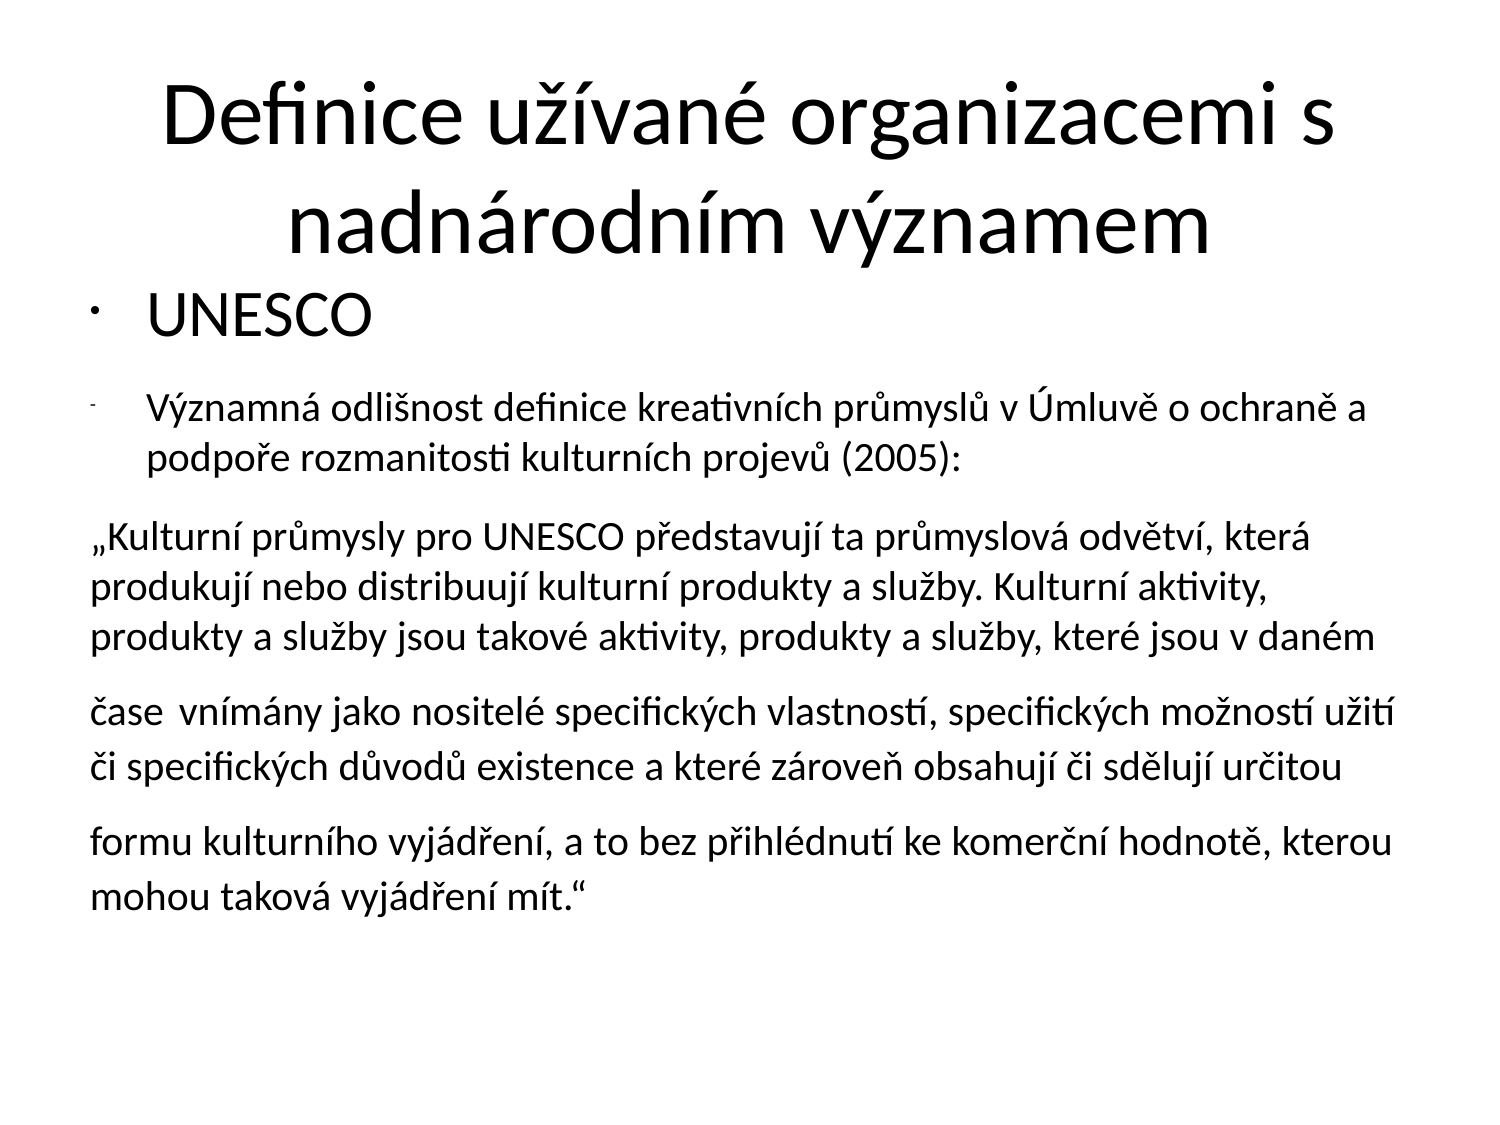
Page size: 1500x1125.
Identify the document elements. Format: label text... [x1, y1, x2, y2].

list UNESCO Významná odlišnost definice kreativních průmyslů v Úmluvě o ochraně a podpoře rozmanitosti kulturních projevů (2005): „Kulturní průmysly pro UNESCO představují ta průmyslová odvětví, která produkují nebo distribuují kulturní produkty a služby. Kulturní aktivity, produkty a služby jsou takové aktivity, produkty a služby, které jsou v daném čase vnímány jako nositelé specifických vlastností, specifických možností užití či specifických důvodů existence a které zároveň obsahují či sdělují určitou formu kulturního vyjádření, a to bez přihlédnutí ke komerční hodnotě, kterou mohou taková vyjádření mít.“ [75, 262, 1425, 1005]
title Definice užívané organizacemi s nadnárodním významem [75, 45, 1425, 233]
